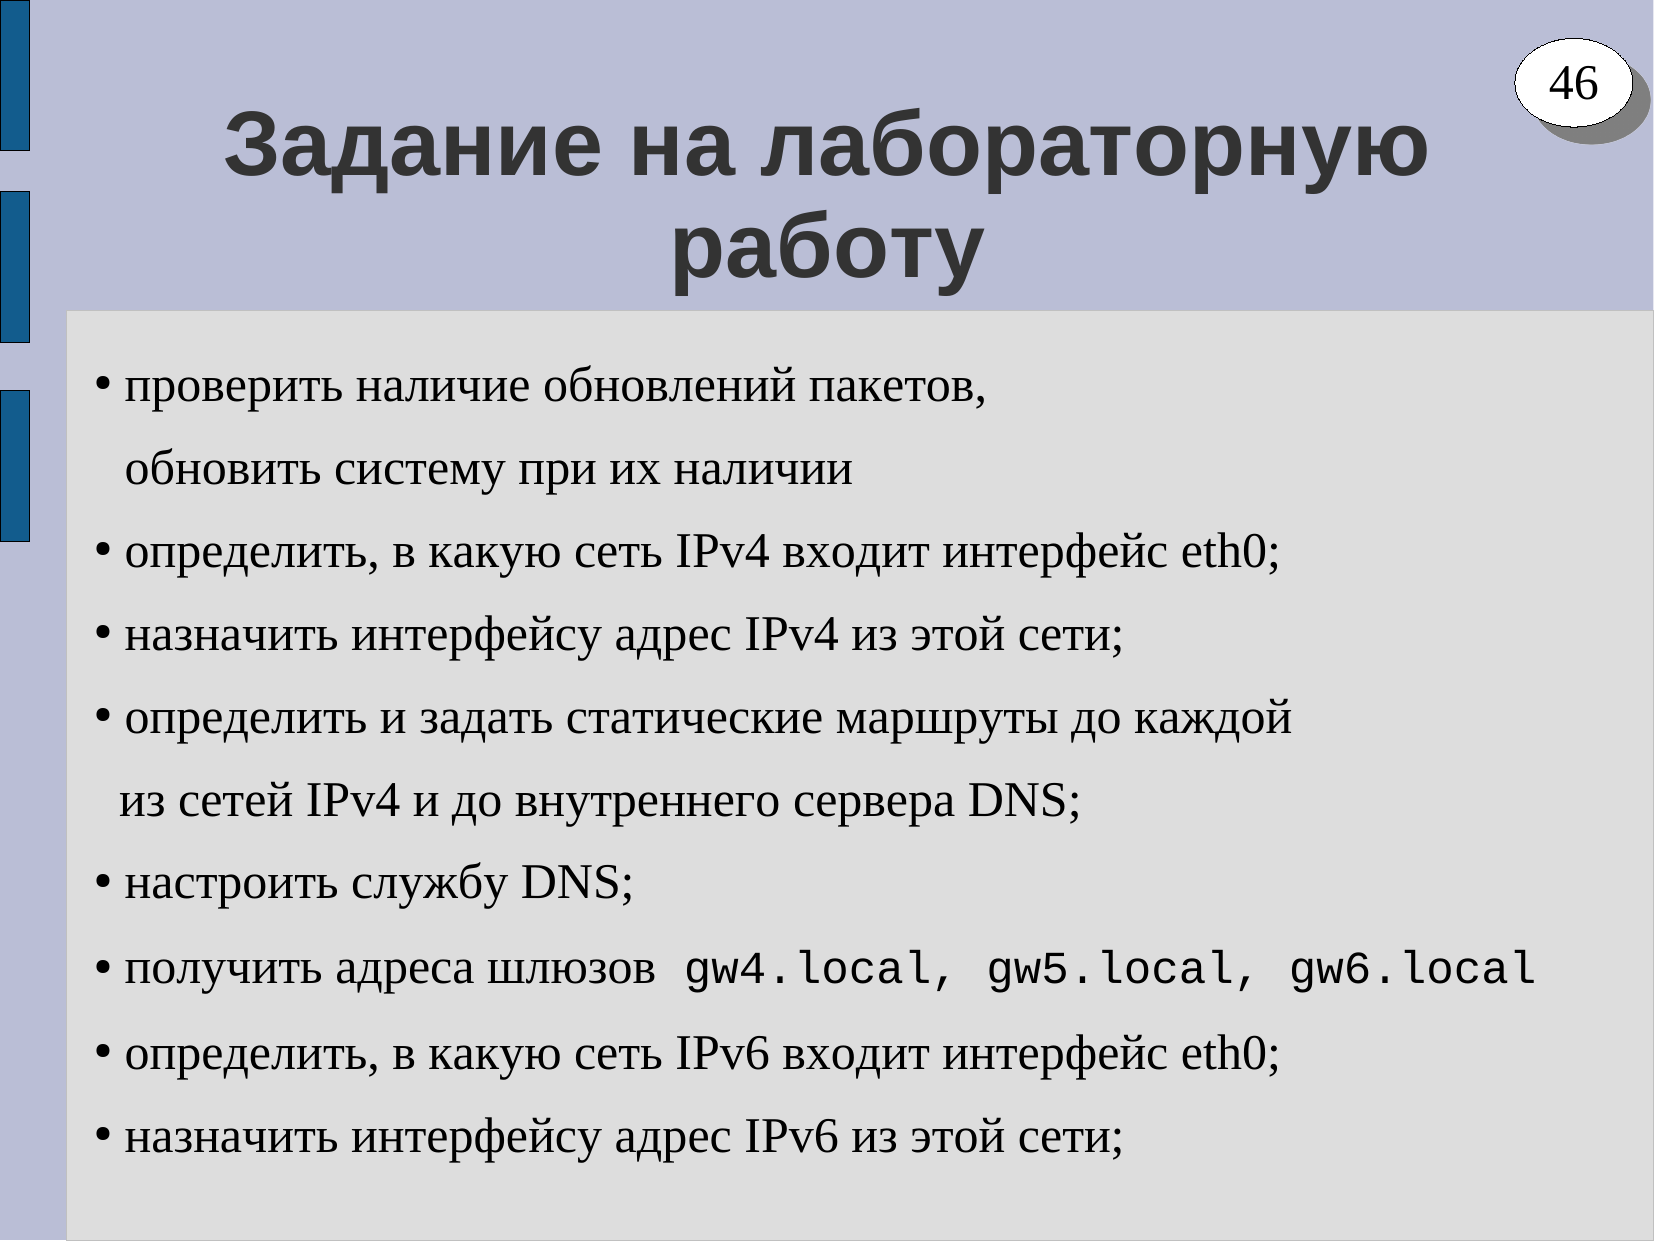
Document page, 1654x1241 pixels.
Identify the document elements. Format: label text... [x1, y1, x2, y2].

title Задание на лабораторную работу [121, 91, 1534, 299]
text_box 46 [1514, 38, 1633, 128]
text_box проверить наличие обновлений пакетов, обновить систему при их наличии определить, в какую сеть IPv4 входит интерфейс eth0; назначить интерфейсу адрес IPv4 из этой сети; определить и задать статические маршруты до каждой из сетей IPv4 и до внутреннего сервера DNS; настроить службу DNS; получить адреса шлюзов gw4.local, gw5.local, gw6.local определить, в какую сеть IPv6 входит интерфейс eth0; назначить интерфейсу адрес IPv6 из этой сети; [94, 329, 1628, 1241]
